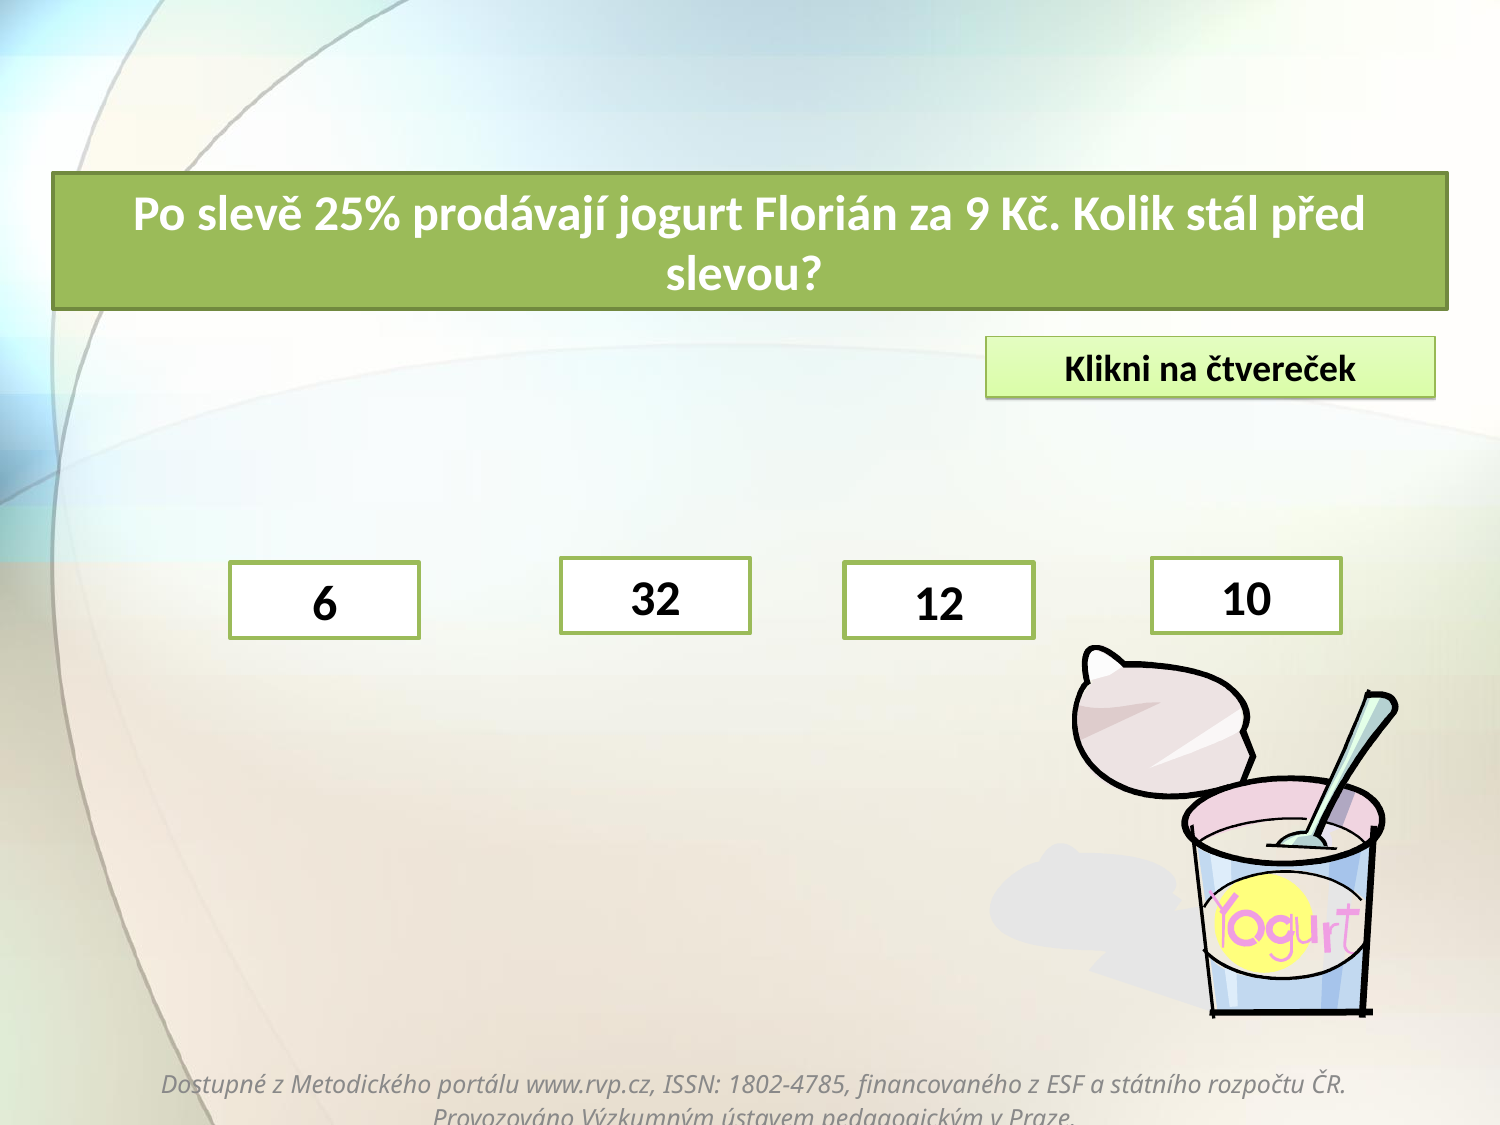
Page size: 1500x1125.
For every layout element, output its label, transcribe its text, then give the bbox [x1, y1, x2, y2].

text_box 6 [230, 562, 420, 639]
picture [986, 641, 1402, 1023]
text_box Po slevě 25% prodávají jogurt Florián za 9 Kč. Kolik stál před slevou? [53, 172, 1447, 309]
text_box 10 [1151, 557, 1341, 634]
text_box 12 [844, 562, 1034, 639]
text_box Klikni na čtvereček [986, 336, 1436, 398]
text_box 32 [561, 557, 751, 634]
